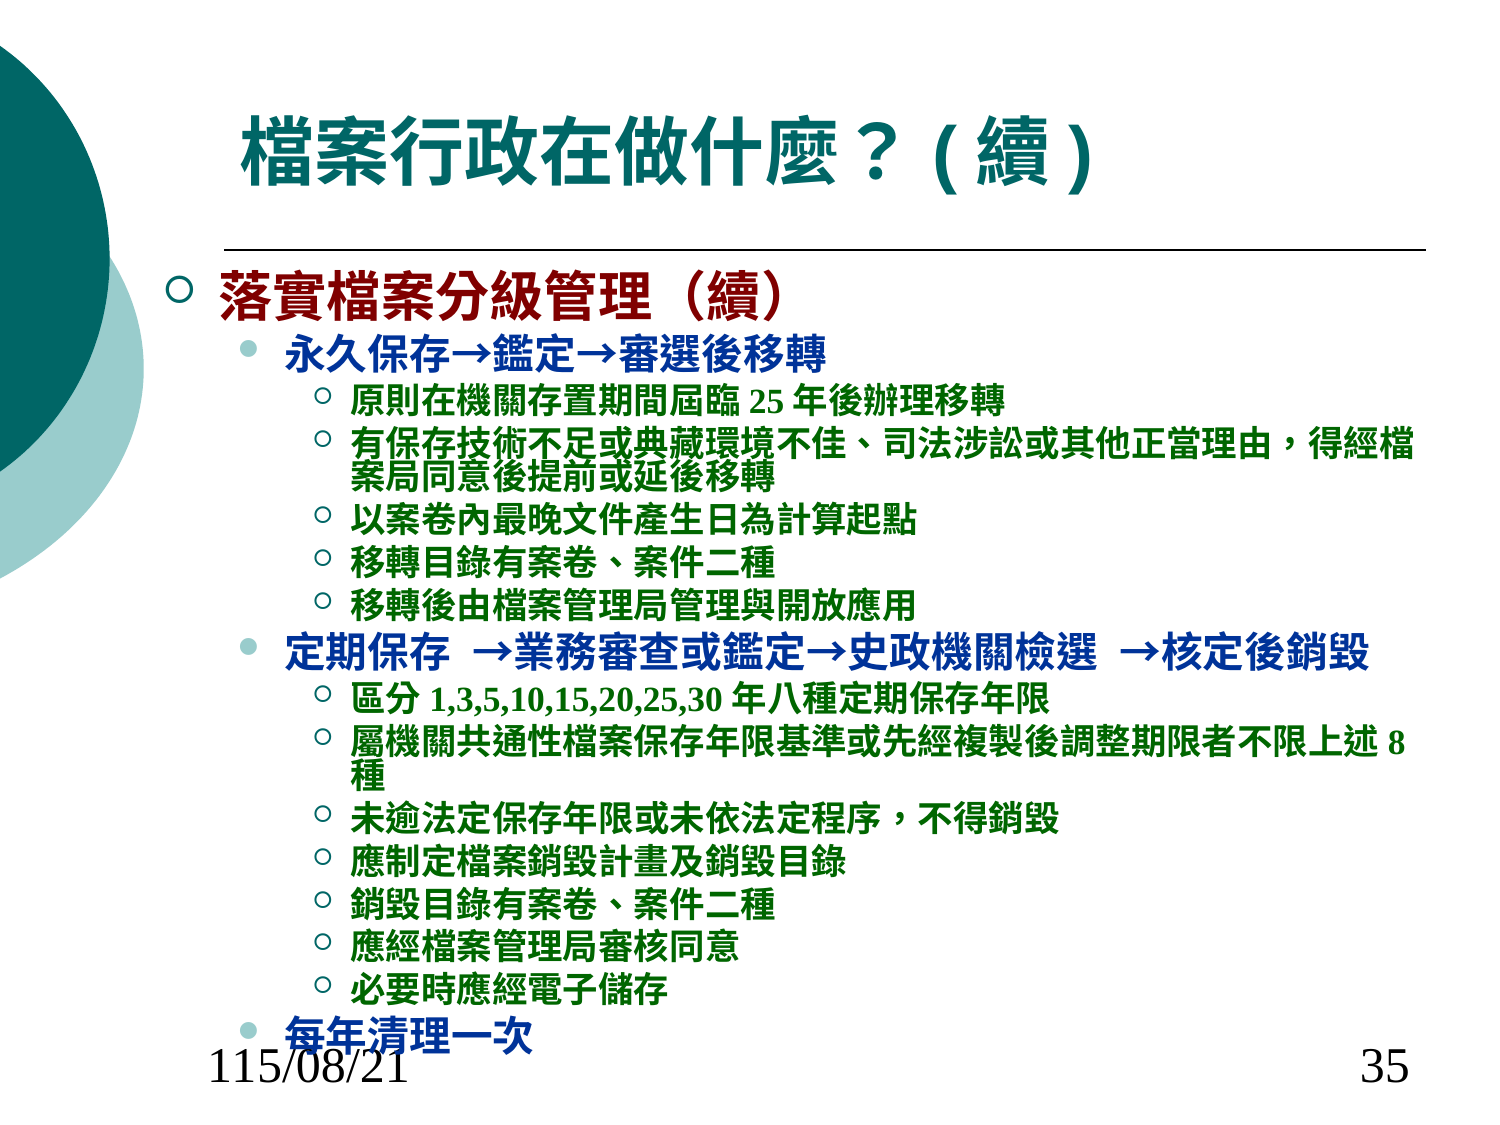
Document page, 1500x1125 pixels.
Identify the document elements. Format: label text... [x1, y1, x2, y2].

title 檔案行政在做什麼？(續) [224, 49, 1425, 202]
list 落實檔案分級管理（續） 永久保存→鑑定→審選後移轉 原則在機關存置期間屆臨25年後辦理移轉 有保存技術不足或典藏環境不佳、司法涉訟或其他正當理由，得經檔案局同意後提前或延後移轉 以案卷內最晚文件產生日為計算起點 移轉目錄有案卷、案件二種 移轉後由檔案管理局管理與開放應用 定期保存 →業務審查或鑑定→史政機關檢選 →核定後銷毀 區分1,3,5,10,15,20,25,30年八種定期保存年限 屬機關共通性檔案保存年限基準或先經複製後調整期限者不限上述8種 未逾法定保存年限或未依法定程序，不得銷毀 應制定檔案銷毀計畫及銷毀目錄 銷毀目錄有案卷、案件二種 應經檔案管理局審核同意 必要時應經電子儲存 每年清理一次 [147, 267, 1436, 1071]
